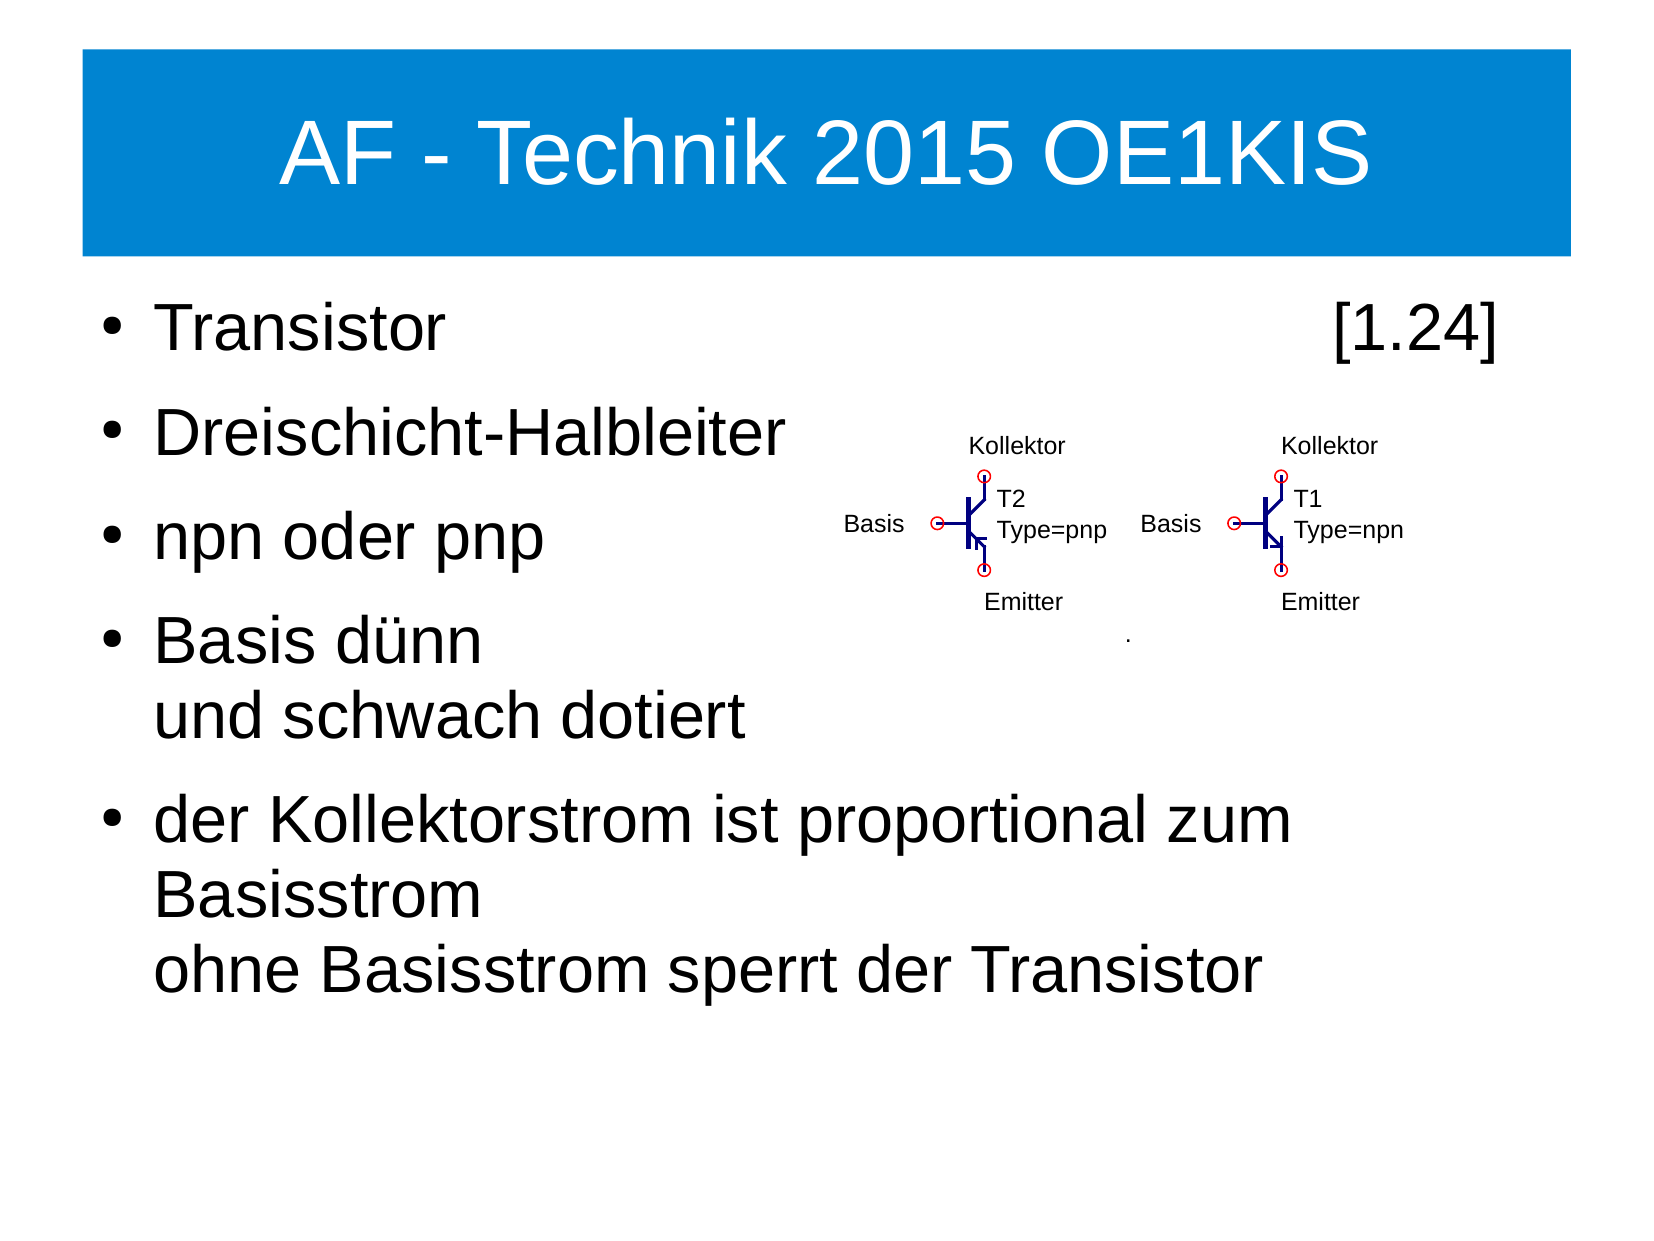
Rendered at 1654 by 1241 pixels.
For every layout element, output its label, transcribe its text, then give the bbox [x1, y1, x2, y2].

picture [820, 406, 1477, 674]
list Transistor [1.24] Dreischicht-Halbleiter npn oder pnp Basis dünn und schwach dotiert der Kollektorstrom ist proportional zum Basisstrom ohne Basisstrom sperrt der Transistor [82, 290, 1571, 1010]
title AF - Technik 2015 OE1KIS [82, 49, 1571, 257]
